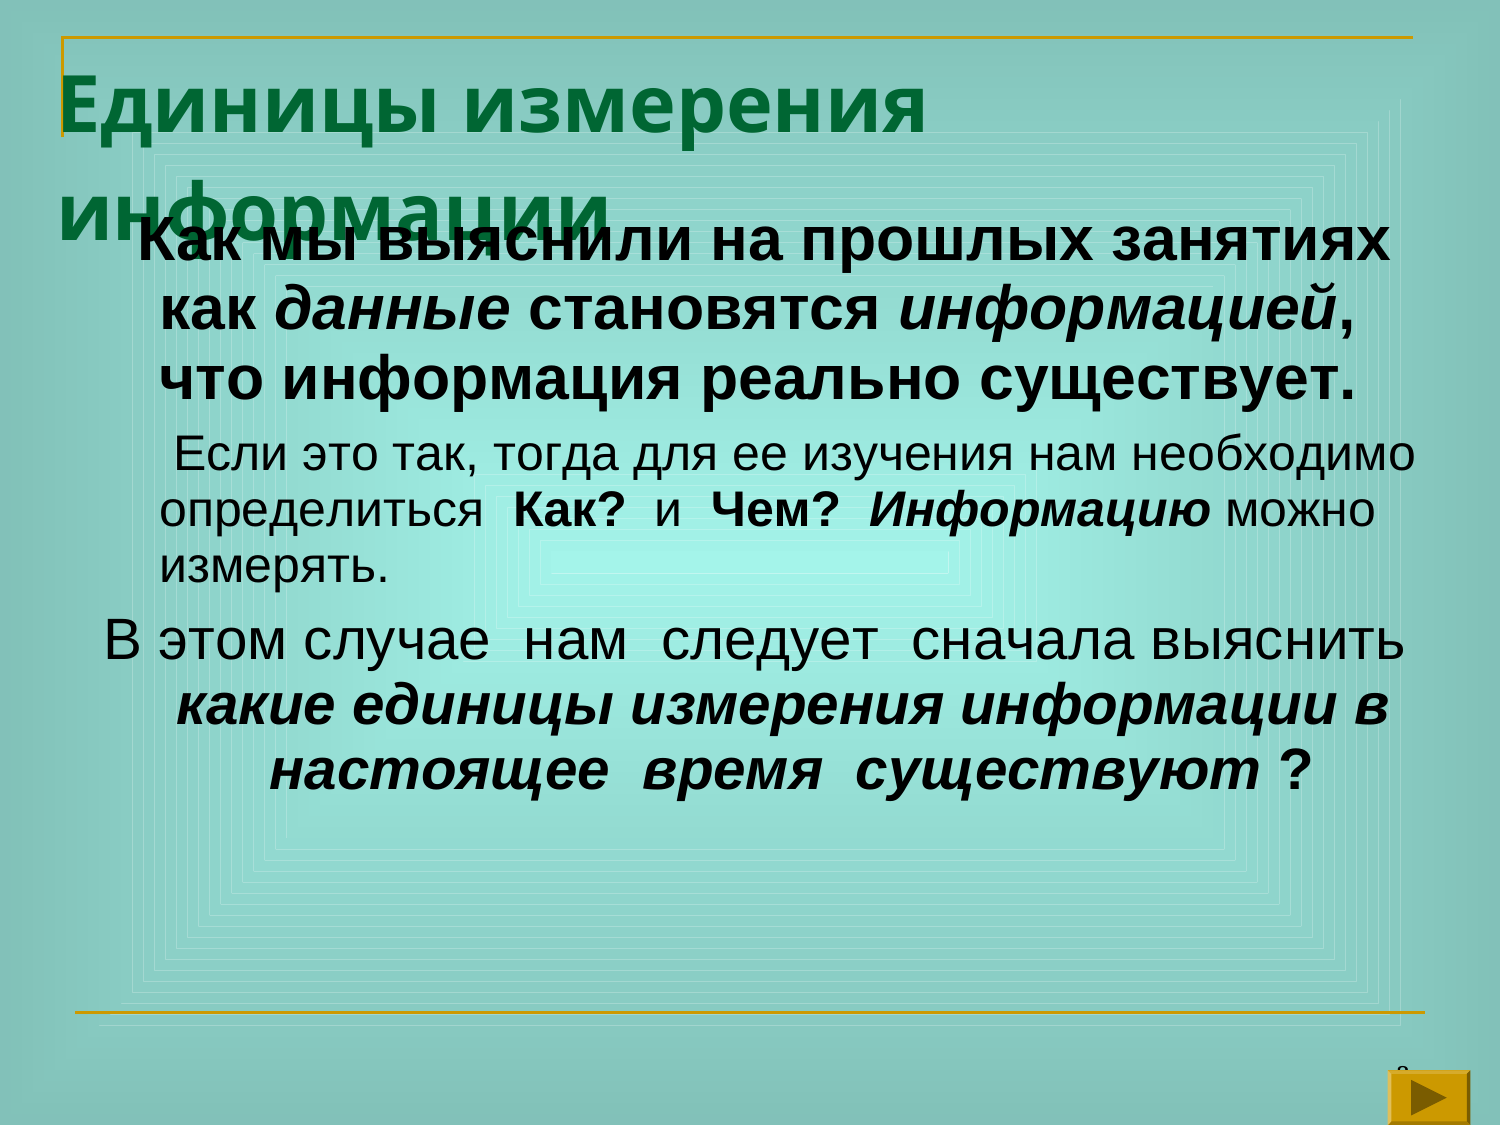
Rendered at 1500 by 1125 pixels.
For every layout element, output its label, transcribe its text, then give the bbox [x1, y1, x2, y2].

text_box [1389, 1070, 1471, 1125]
list Как мы выяснили на прошлых занятиях как данные становятся информацией, что информация реально существует. Если это так, тогда для ее изучения нам необходимо определиться Как? и Чем? Информацию можно измерять. В этом случае нам следует сначала выяснить какие единицы измерения информации в настоящее время существуют ? [88, 195, 1439, 976]
title Единицы измерения информации [41, 40, 1500, 228]
